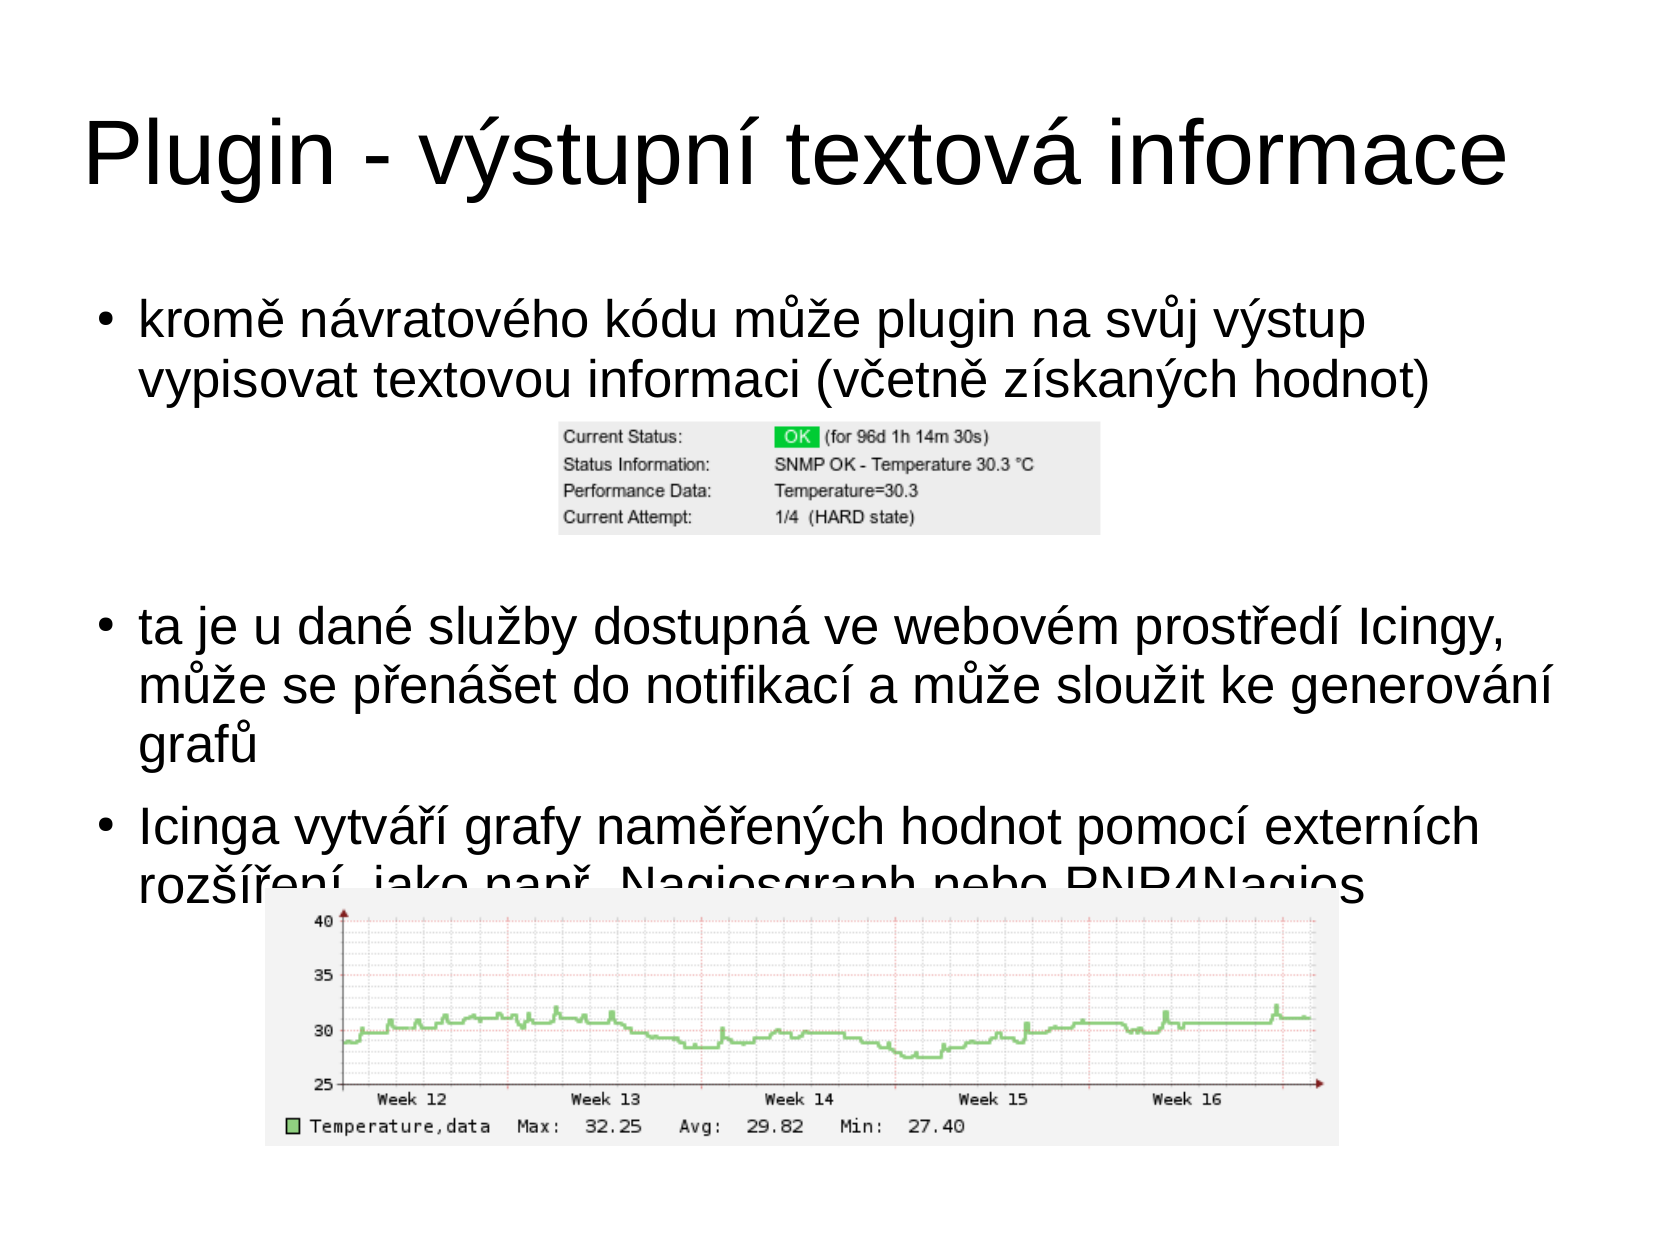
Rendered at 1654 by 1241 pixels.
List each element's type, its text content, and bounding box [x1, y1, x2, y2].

list kromě návratového kódu může plugin na svůj výstup vypisovat textovou informaci (včetně získaných hodnot) ta je u dané služby dostupná ve webovém prostředí Icingy, může se přenášet do notifikací a může sloužit ke generování grafů Icinga vytváří grafy naměřených hodnot pomocí externích rozšíření, jako např. Nagiosgraph nebo PNP4Nagios [82, 290, 1571, 916]
picture [549, 412, 1112, 536]
title Plugin - výstupní textová informace [82, 68, 1571, 237]
picture [265, 888, 1339, 1146]
